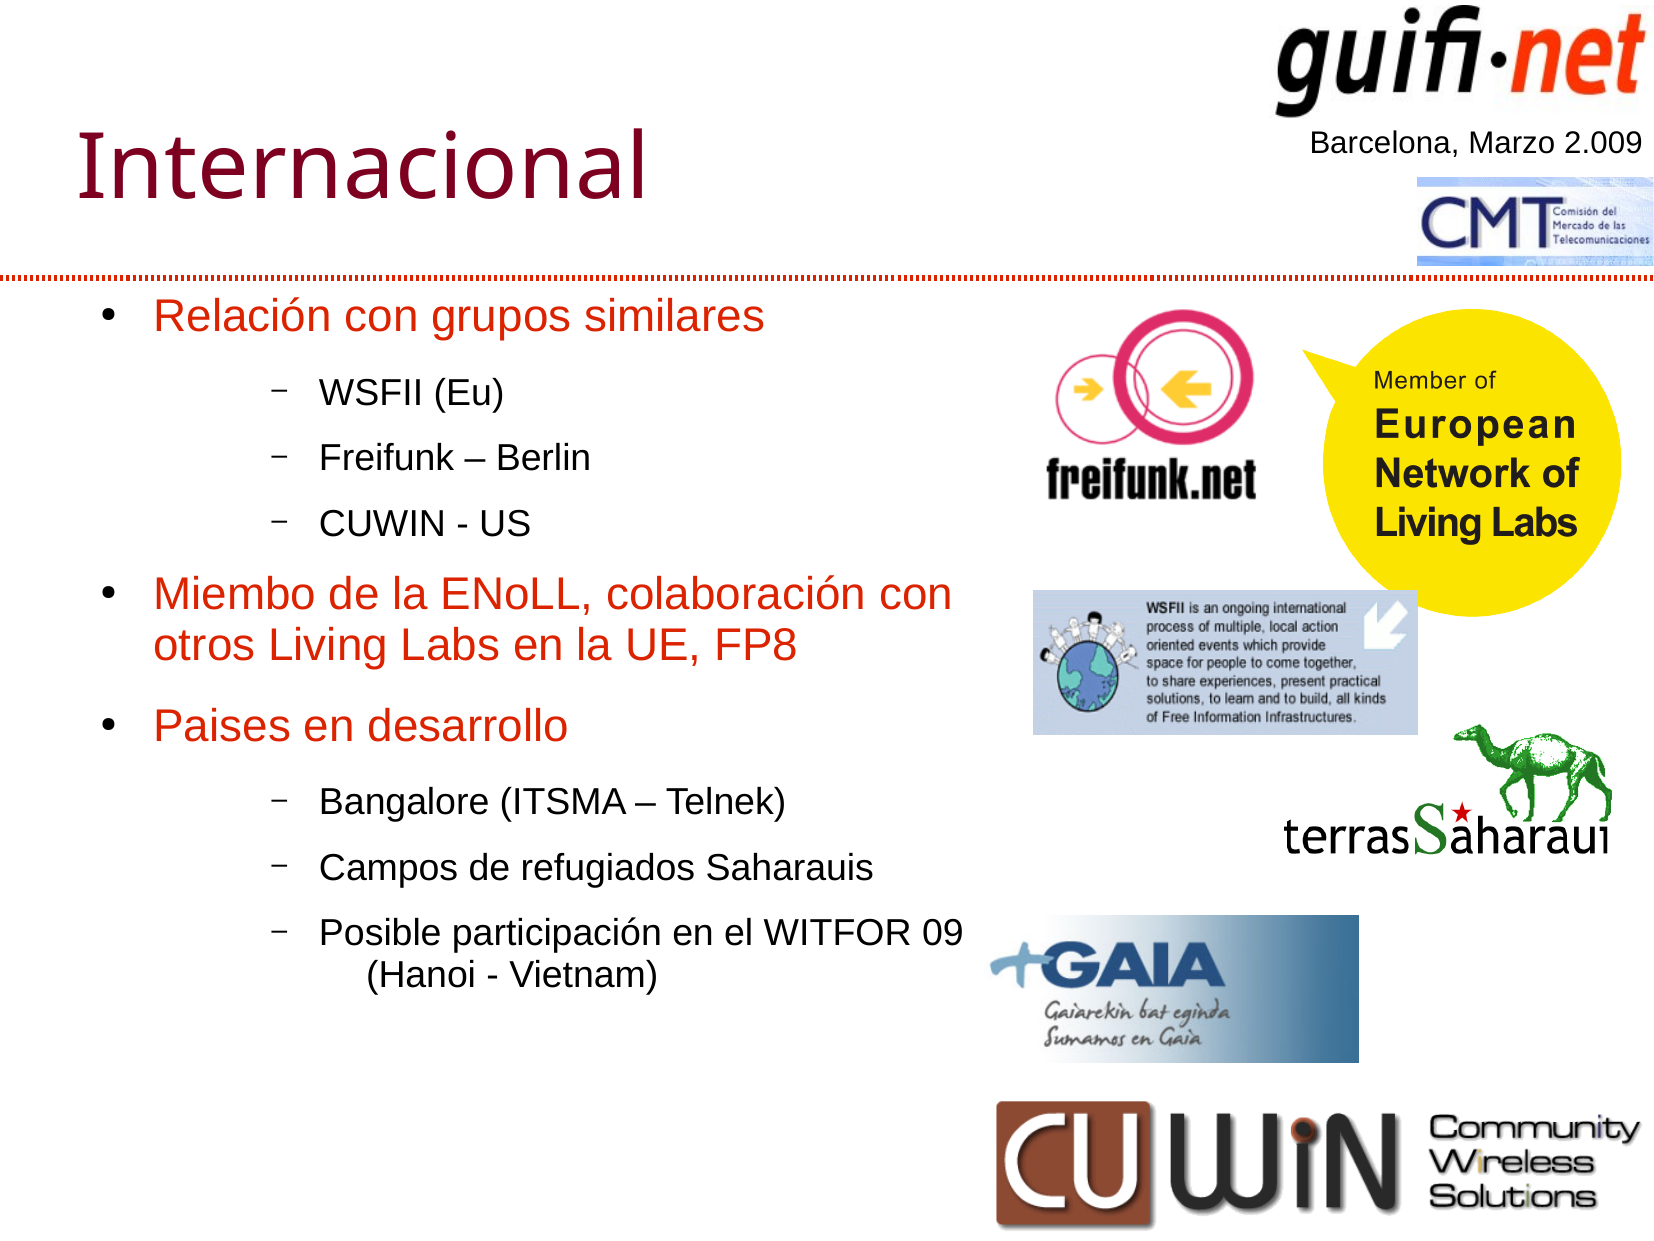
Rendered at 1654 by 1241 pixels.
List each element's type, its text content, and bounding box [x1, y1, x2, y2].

picture [1033, 306, 1625, 870]
picture [975, 915, 1359, 1063]
list Relación con grupos similares WSFII (Eu) Freifunk – Berlin CUWIN - US Miembo de la ENoLL, colaboración con otros Living Labs en la UE, FP8 Paises en desarrollo Bangalore (ITSMA – Telnek) Campos de refugiados Saharauis Posible participación en el WITFOR 09 (Hanoi - Vietnam) [82, 290, 1004, 1109]
picture [1033, 295, 1270, 514]
picture [1269, 5, 1654, 119]
picture [986, 1092, 1654, 1236]
picture [1417, 177, 1654, 266]
title Internacional [76, 59, 1093, 267]
